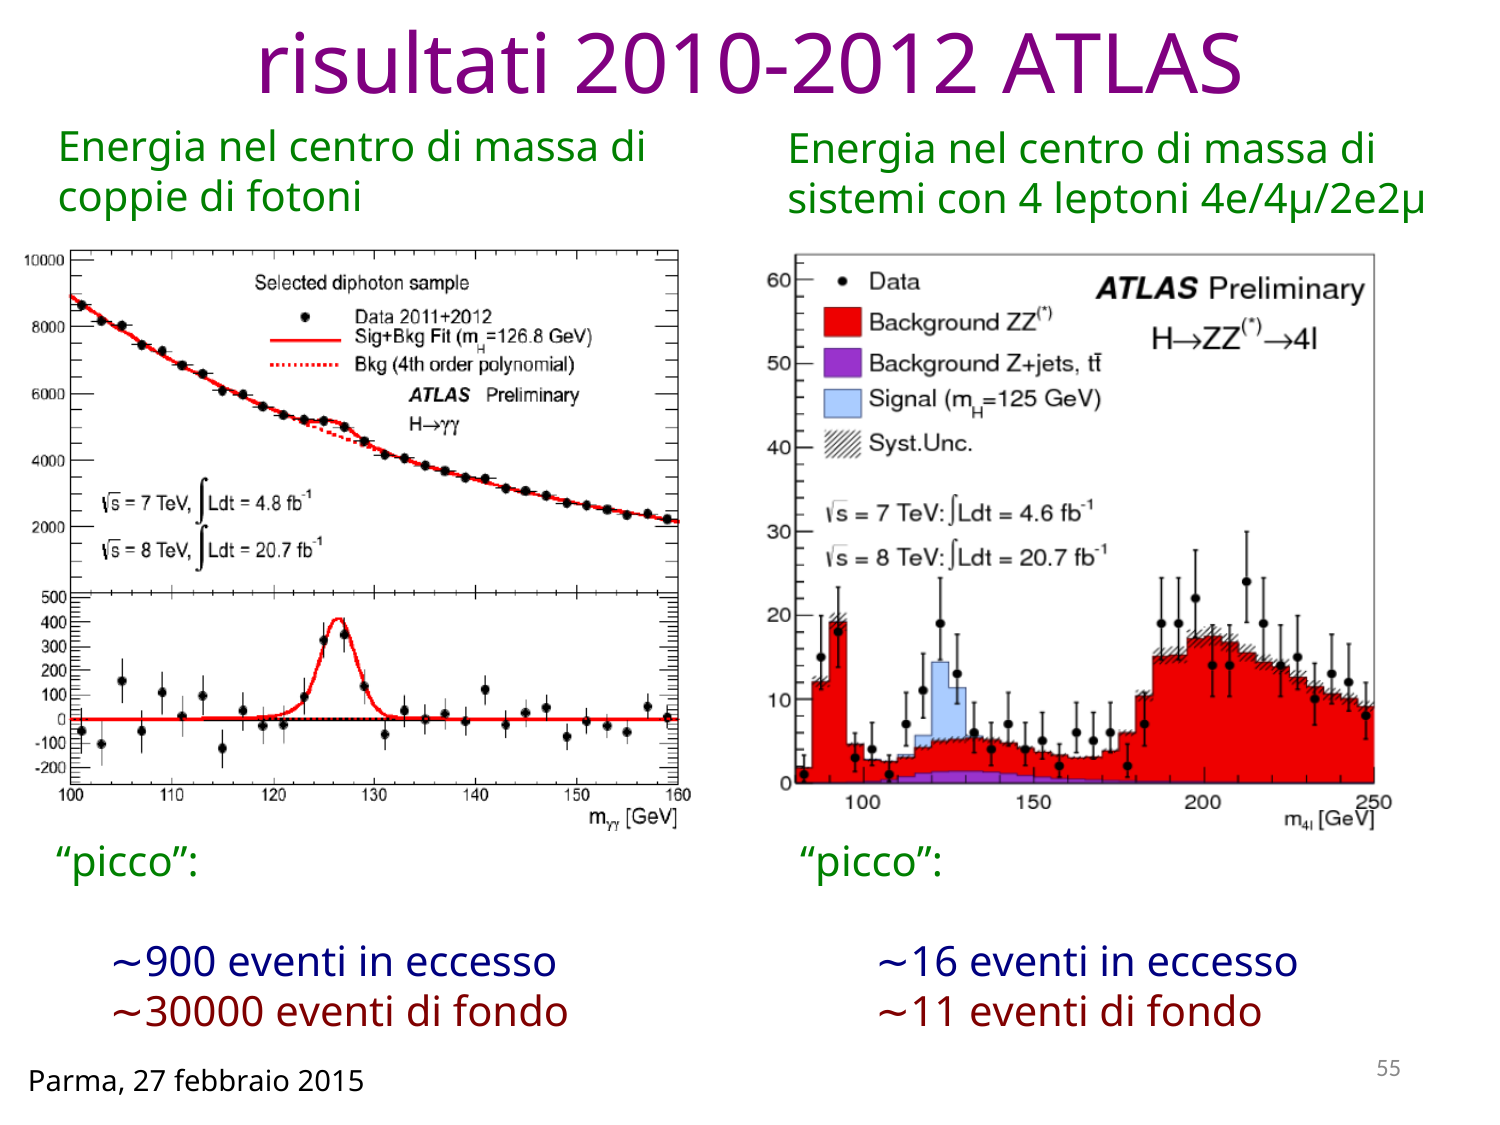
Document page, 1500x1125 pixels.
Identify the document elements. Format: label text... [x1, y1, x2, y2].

text_box “picco”: ∼16 eventi in eccesso ∼11 eventi di fondo [785, 826, 1424, 1105]
picture [17, 239, 698, 831]
text_box “picco”: ∼900 eventi in eccesso ∼30000 eventi di fondo [41, 831, 680, 1105]
text_box Energia nel centro di massa di coppie di fotoni [42, 112, 681, 237]
text_box Energia nel centro di massa di sistemi con 4 leptoni 4e/4μ/2e2μ [772, 114, 1477, 239]
picture [755, 242, 1401, 833]
text_box risultati 2010-2012 ATLAS [41, 0, 1459, 119]
